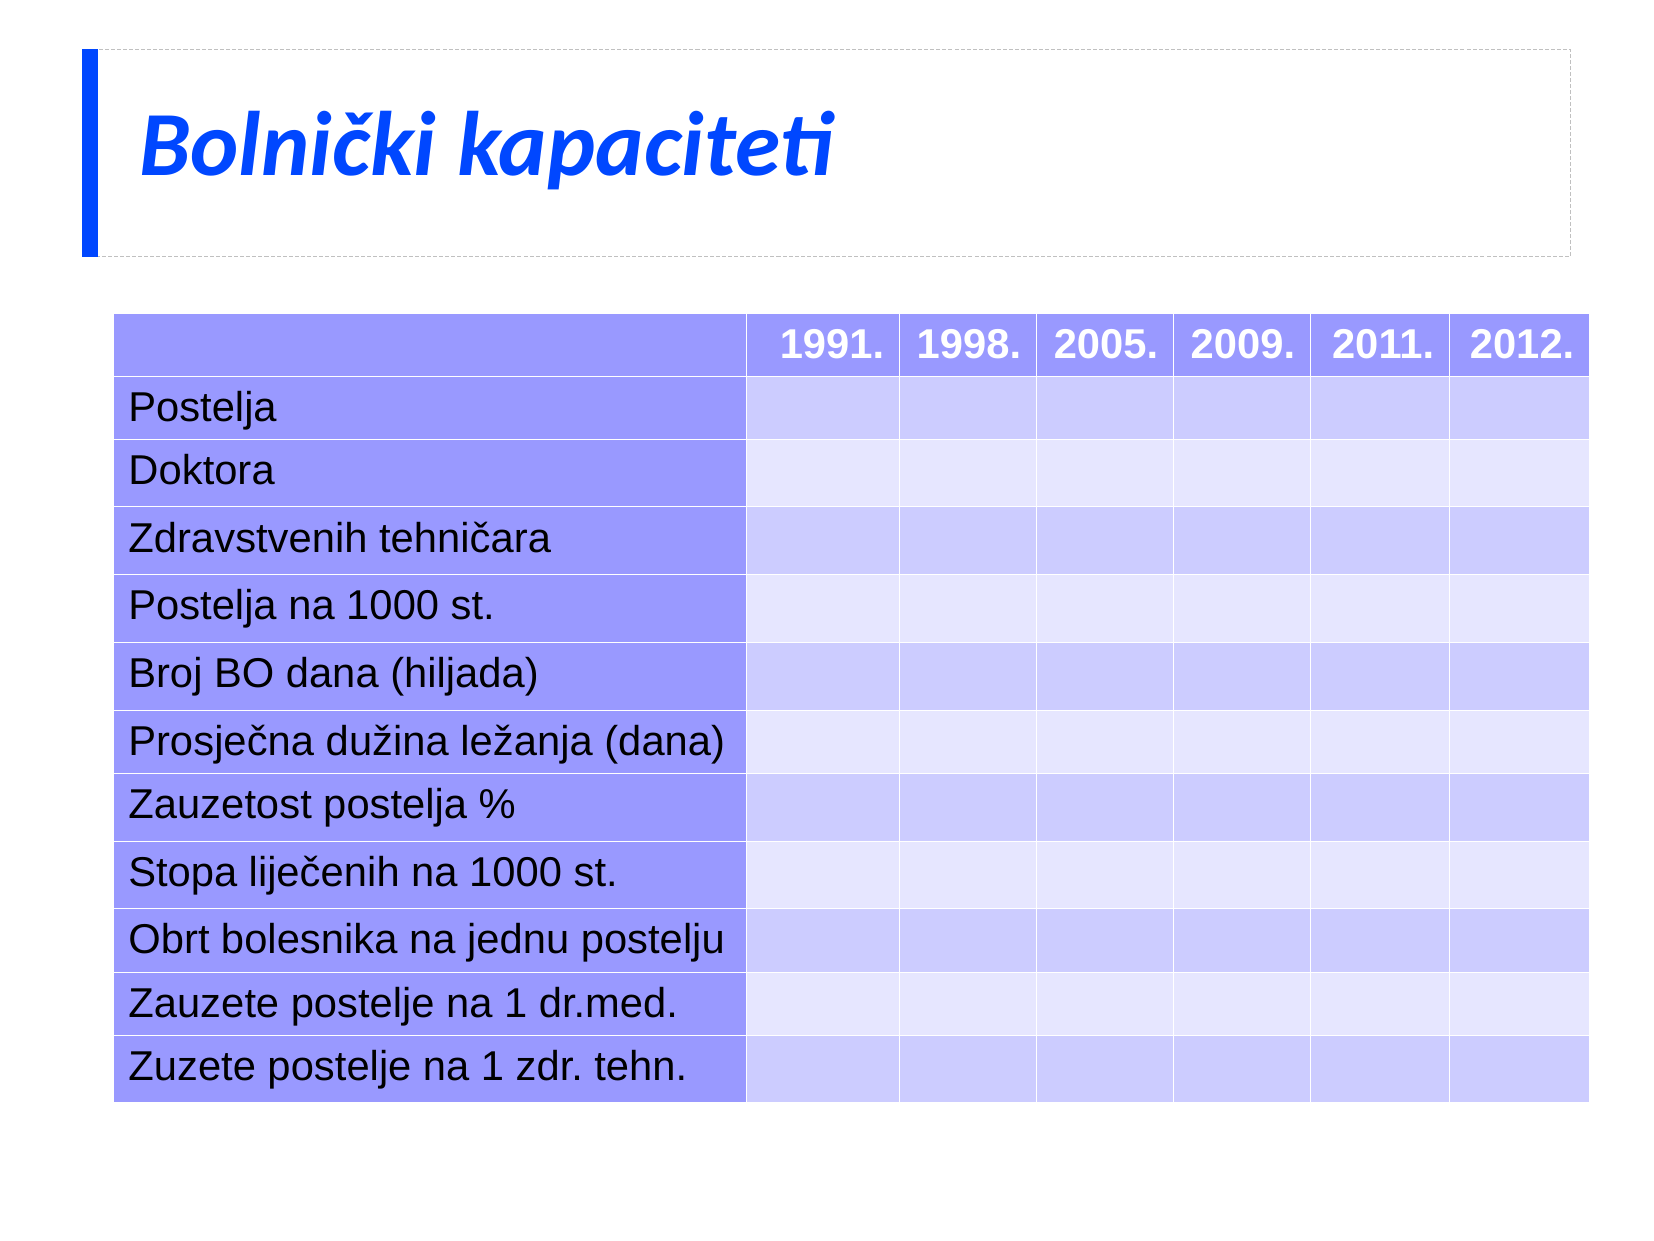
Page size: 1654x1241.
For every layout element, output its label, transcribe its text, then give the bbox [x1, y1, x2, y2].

table_cell Obrt bolesnika na jednu postelju [114, 909, 746, 972]
table_cell [1174, 575, 1310, 642]
table_cell [1037, 909, 1173, 972]
table_cell [747, 973, 899, 1035]
table_cell [1174, 909, 1310, 972]
table_header 2011. [1311, 314, 1449, 376]
table_cell [1037, 973, 1173, 1035]
table_cell [900, 1036, 1036, 1102]
table_cell [900, 643, 1036, 710]
table_cell [900, 909, 1036, 972]
table_cell [747, 575, 899, 642]
table_cell [1450, 1036, 1589, 1102]
table_cell [1450, 842, 1589, 908]
table_cell [1311, 507, 1449, 574]
table_cell [1311, 842, 1449, 908]
table_cell Zuzete postelje na 1 zdr. tehn. [114, 1036, 746, 1102]
table_cell [1311, 711, 1449, 773]
table_cell [1037, 507, 1173, 574]
table_cell [1037, 1036, 1173, 1102]
table_cell [900, 842, 1036, 908]
table_header 2005. [1037, 314, 1173, 376]
table_cell [1037, 711, 1173, 773]
table_cell [1450, 973, 1589, 1035]
table_cell [1450, 440, 1589, 506]
table_cell [1311, 774, 1449, 841]
table_cell [900, 774, 1036, 841]
table_cell Doktora [114, 440, 746, 506]
table_cell Broj BO dana (hiljada) [114, 643, 746, 710]
table_cell [1174, 643, 1310, 710]
table_cell [900, 440, 1036, 506]
table_cell Postelja na 1000 st. [114, 575, 746, 642]
table_cell [747, 774, 899, 841]
table_cell [900, 507, 1036, 574]
table_cell [1174, 507, 1310, 574]
table_cell [900, 973, 1036, 1035]
table_cell [1450, 711, 1589, 773]
table_cell [1174, 377, 1310, 439]
table_cell [1311, 973, 1449, 1035]
table_cell [1450, 774, 1589, 841]
table_cell Zauzete postelje na 1 dr.med. [114, 973, 746, 1035]
table_cell [747, 507, 899, 574]
table_cell [1174, 1036, 1310, 1102]
table_header 2009. [1174, 314, 1310, 376]
table_cell [1174, 774, 1310, 841]
table_cell [747, 711, 899, 773]
table_cell Zdravstvenih tehničara [114, 507, 746, 574]
table_cell Prosječna dužina ležanja (dana) [114, 711, 746, 773]
table_cell [1311, 1036, 1449, 1102]
table_cell [1174, 842, 1310, 908]
table_cell Stopa liječenih na 1000 st. [114, 842, 746, 908]
table_cell [1311, 377, 1449, 439]
table_cell [1311, 440, 1449, 506]
table_cell [1174, 440, 1310, 506]
table_cell [747, 643, 899, 710]
table_cell [1311, 575, 1449, 642]
table_header 1998. [900, 314, 1036, 376]
table_cell [1450, 643, 1589, 710]
table_cell [1450, 507, 1589, 574]
table_cell [1450, 909, 1589, 972]
table_cell [1174, 973, 1310, 1035]
table_cell [900, 711, 1036, 773]
table_header 2012. [1450, 314, 1589, 376]
table_cell [900, 575, 1036, 642]
title Bolnički kapaciteti [139, 49, 1571, 257]
table_cell [747, 842, 899, 908]
table_cell [1037, 643, 1173, 710]
table_cell [1037, 842, 1173, 908]
table_cell [1450, 377, 1589, 439]
table_cell Postelja [114, 377, 746, 439]
table_cell Zauzetost postelja % [114, 774, 746, 841]
table_cell [1174, 711, 1310, 773]
table_cell [1450, 575, 1589, 642]
table_header 1991. [747, 314, 899, 376]
table_cell [1311, 909, 1449, 972]
table_cell [1311, 643, 1449, 710]
table_cell [747, 440, 899, 506]
table_cell [747, 909, 899, 972]
table_cell [1037, 774, 1173, 841]
table_cell [900, 377, 1036, 439]
table_cell [1037, 440, 1173, 506]
table_header [114, 314, 746, 376]
table_cell [747, 1036, 899, 1102]
table_cell [1037, 377, 1173, 439]
table_cell [747, 377, 899, 439]
table_cell [1037, 575, 1173, 642]
